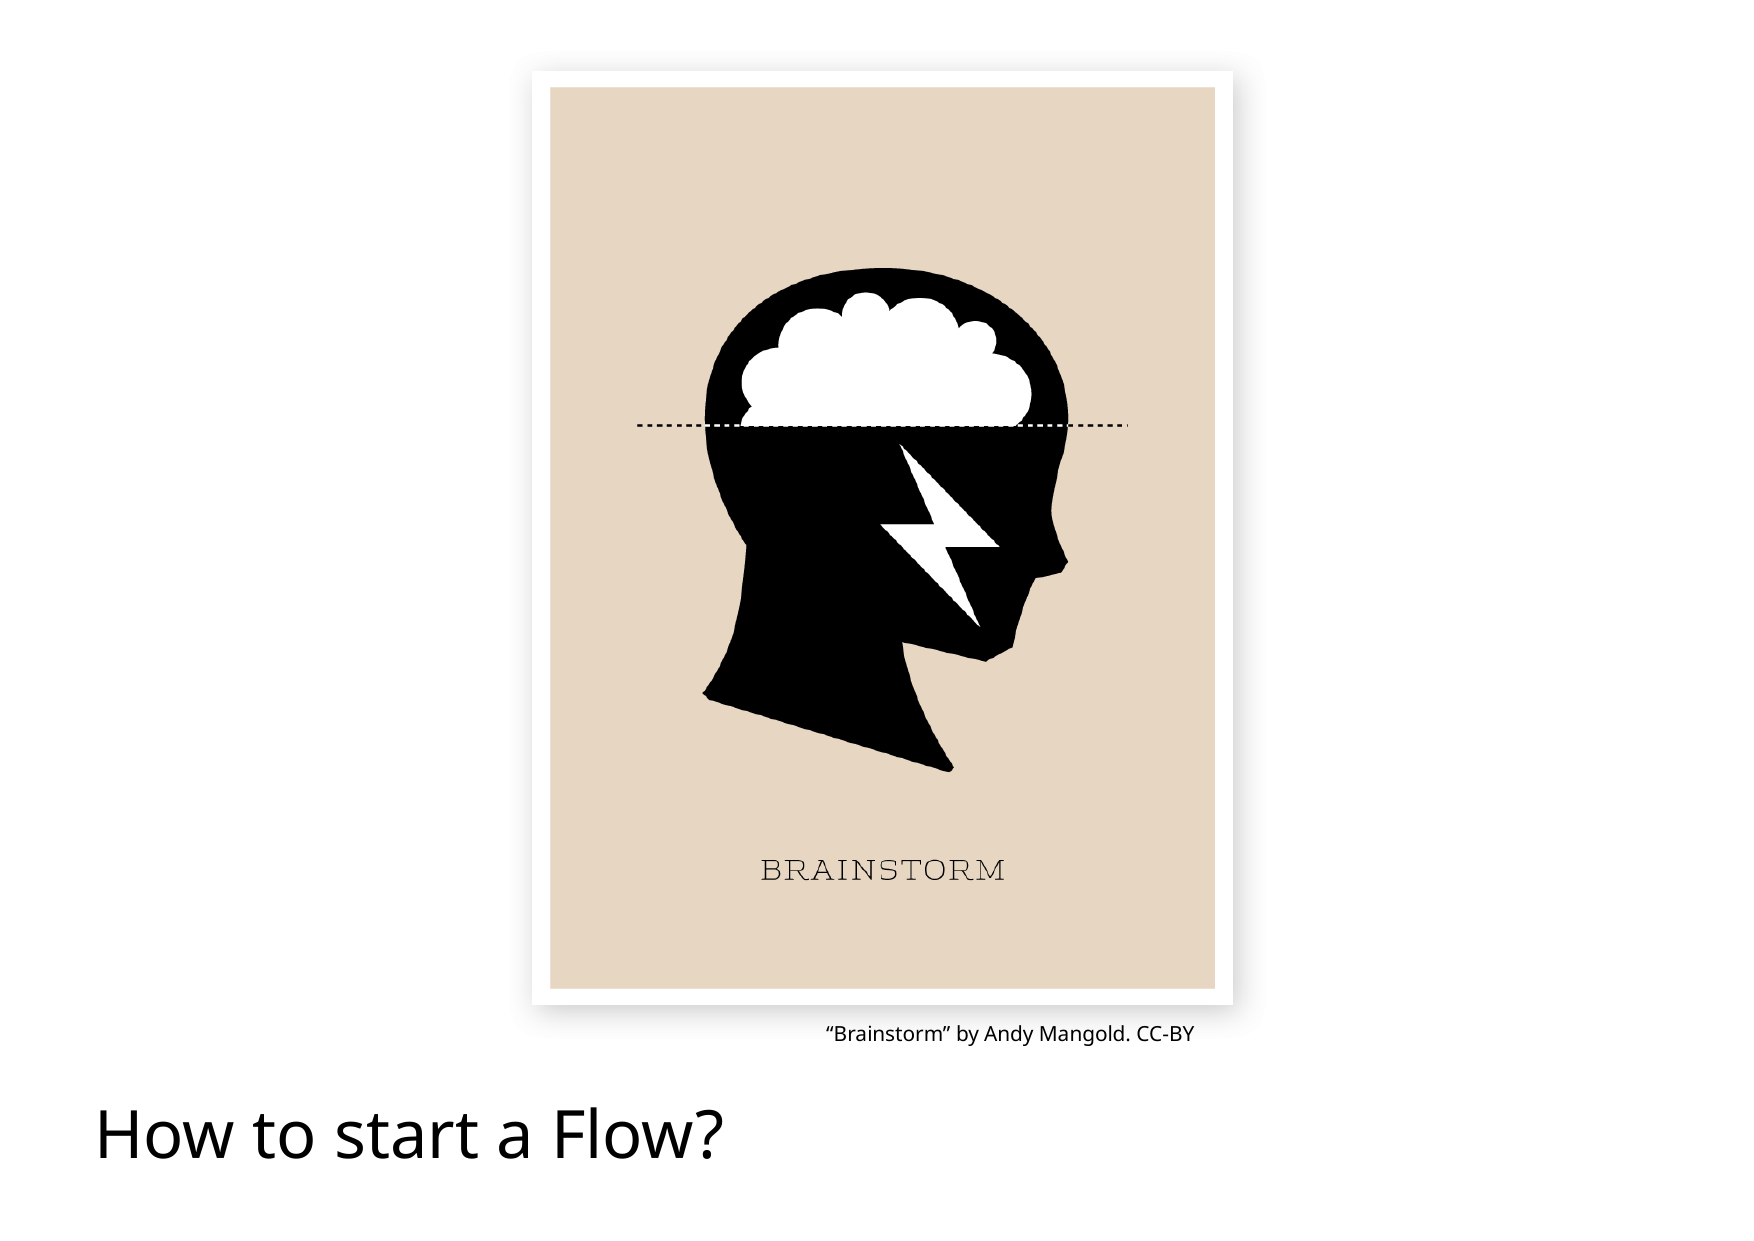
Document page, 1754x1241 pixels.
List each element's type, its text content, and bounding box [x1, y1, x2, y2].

picture [488, 29, 1276, 1046]
text_box How to start a Flow? [79, 1080, 844, 1173]
text_box “Brainstorm” by Andy Mangold. CC-BY [811, 1011, 1241, 1069]
